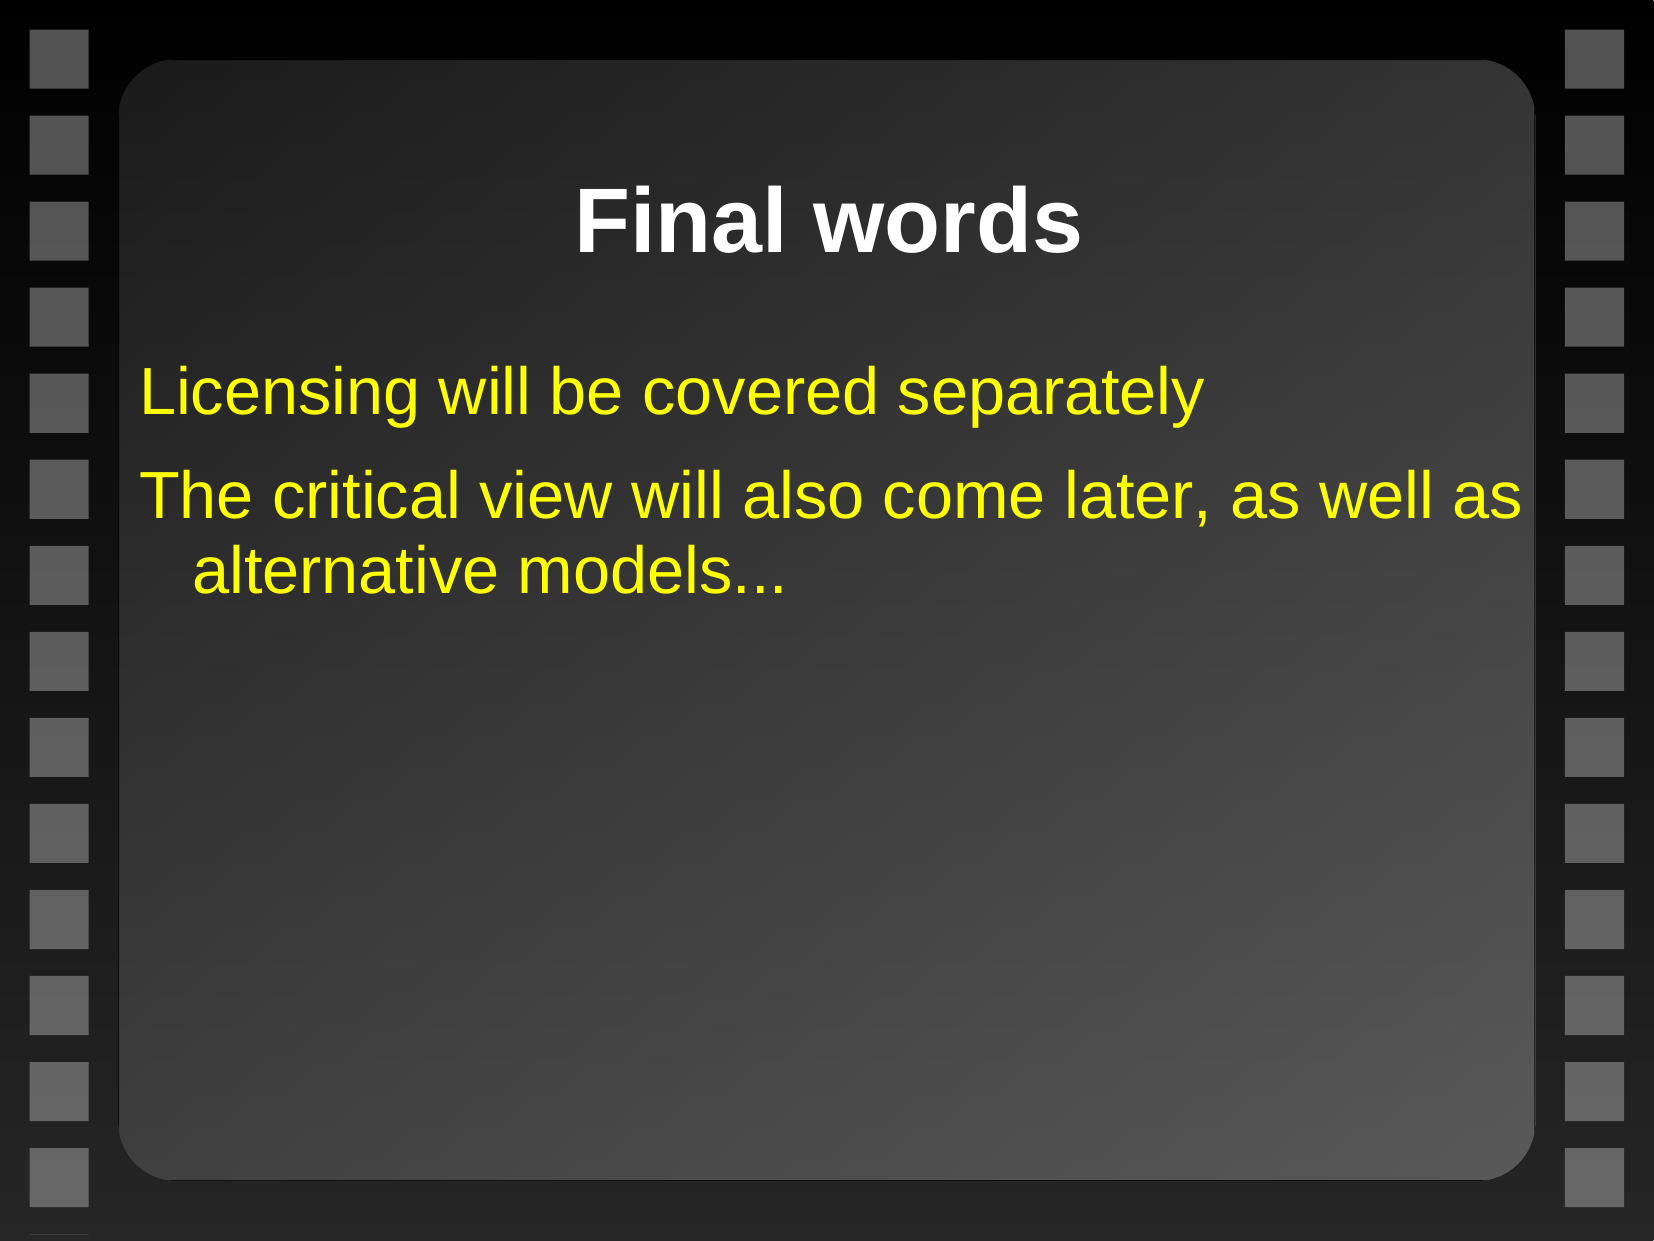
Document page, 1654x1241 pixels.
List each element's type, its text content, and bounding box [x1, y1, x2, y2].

title Final words [123, 117, 1536, 325]
list Licensing will be covered separately The critical view will also come later, as well as alternative models... [121, 354, 1534, 1127]
